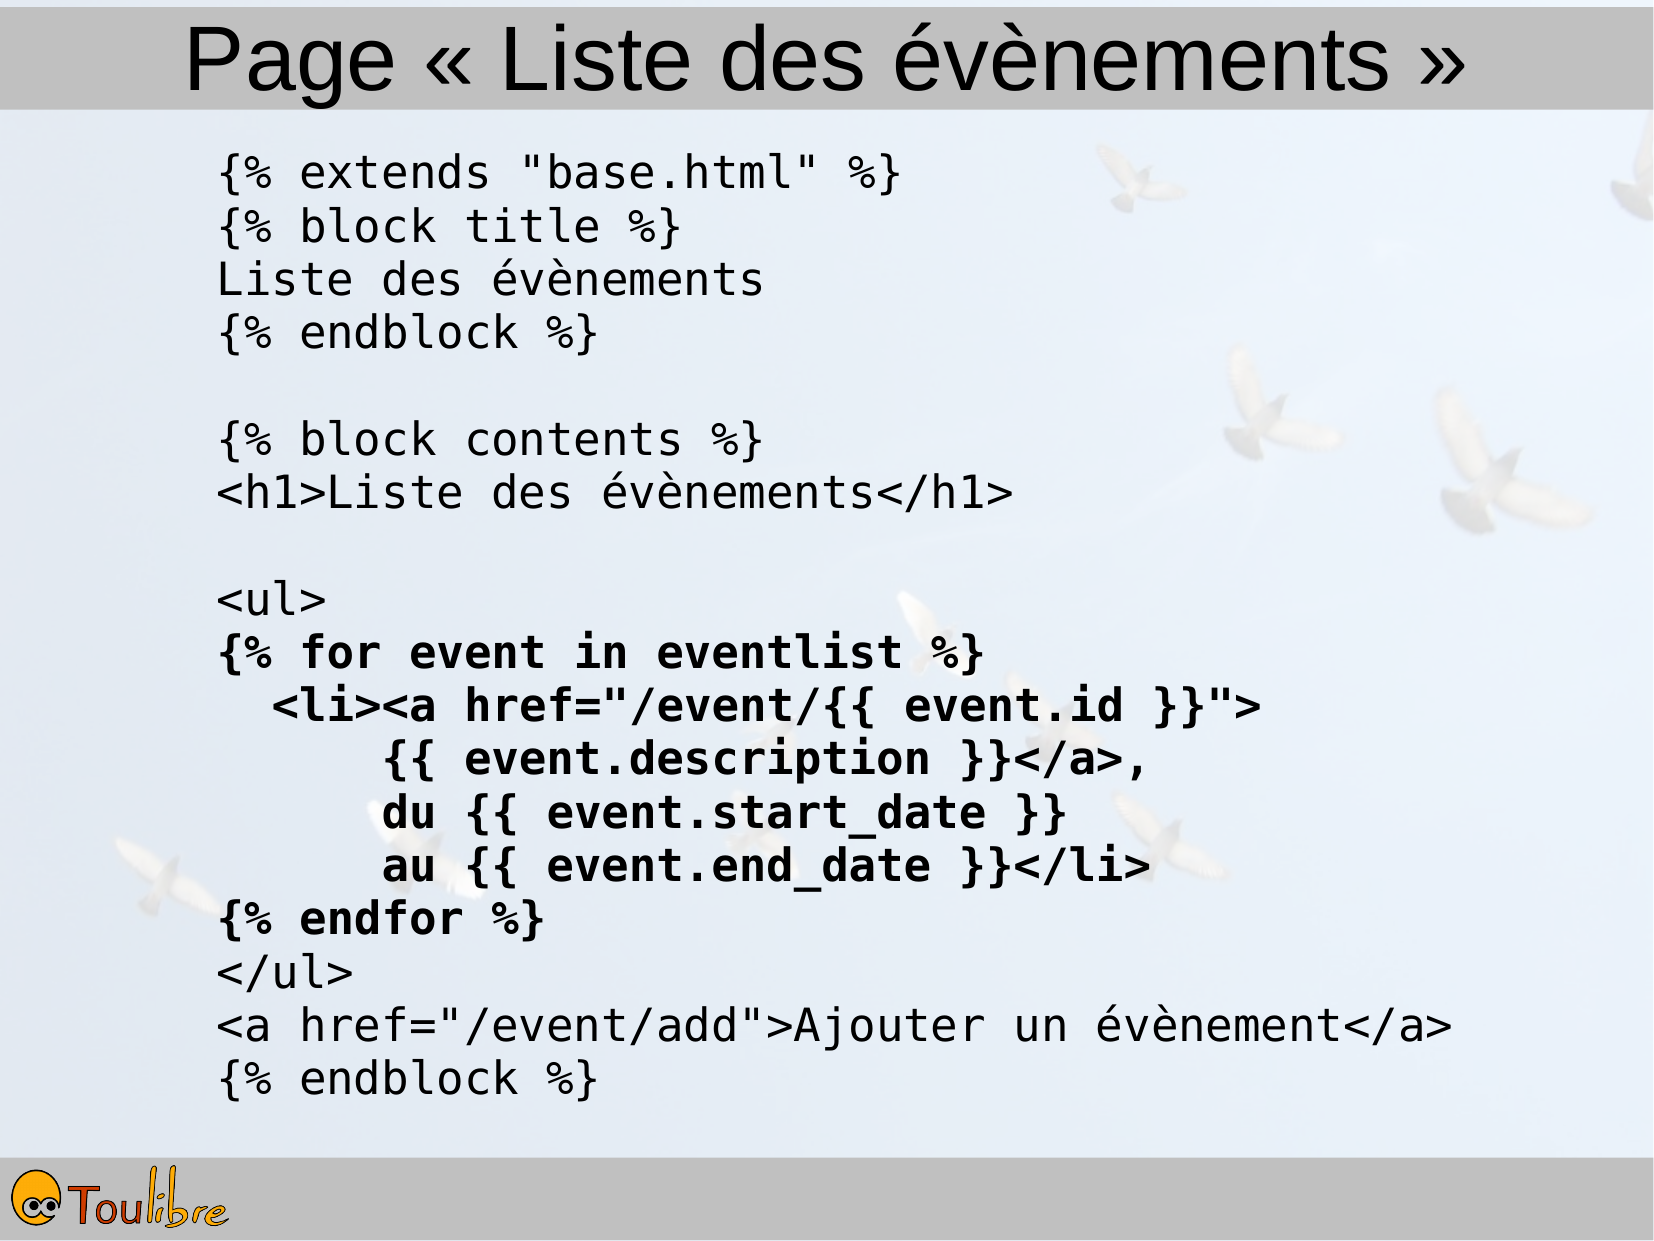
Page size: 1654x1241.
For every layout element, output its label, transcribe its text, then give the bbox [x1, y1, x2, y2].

title Page « Liste des évènements » [0, 7, 1654, 110]
text_box {% extends "base.html" %} {% block title %} Liste des évènements {% endblock %} {% block contents %} <h1>Liste des évènements</h1> <ul> {% for event in eventlist %} <li><a href="/event/{{ event.id }}"> {{ event.description }}</a>, du {{ event.start_date }} au {{ event.end_date }}</li> {% endfor %} </ul> <a href="/event/add">Ajouter un évènement</a> {% endblock %} [201, 139, 1540, 1113]
picture [11, 1165, 229, 1228]
